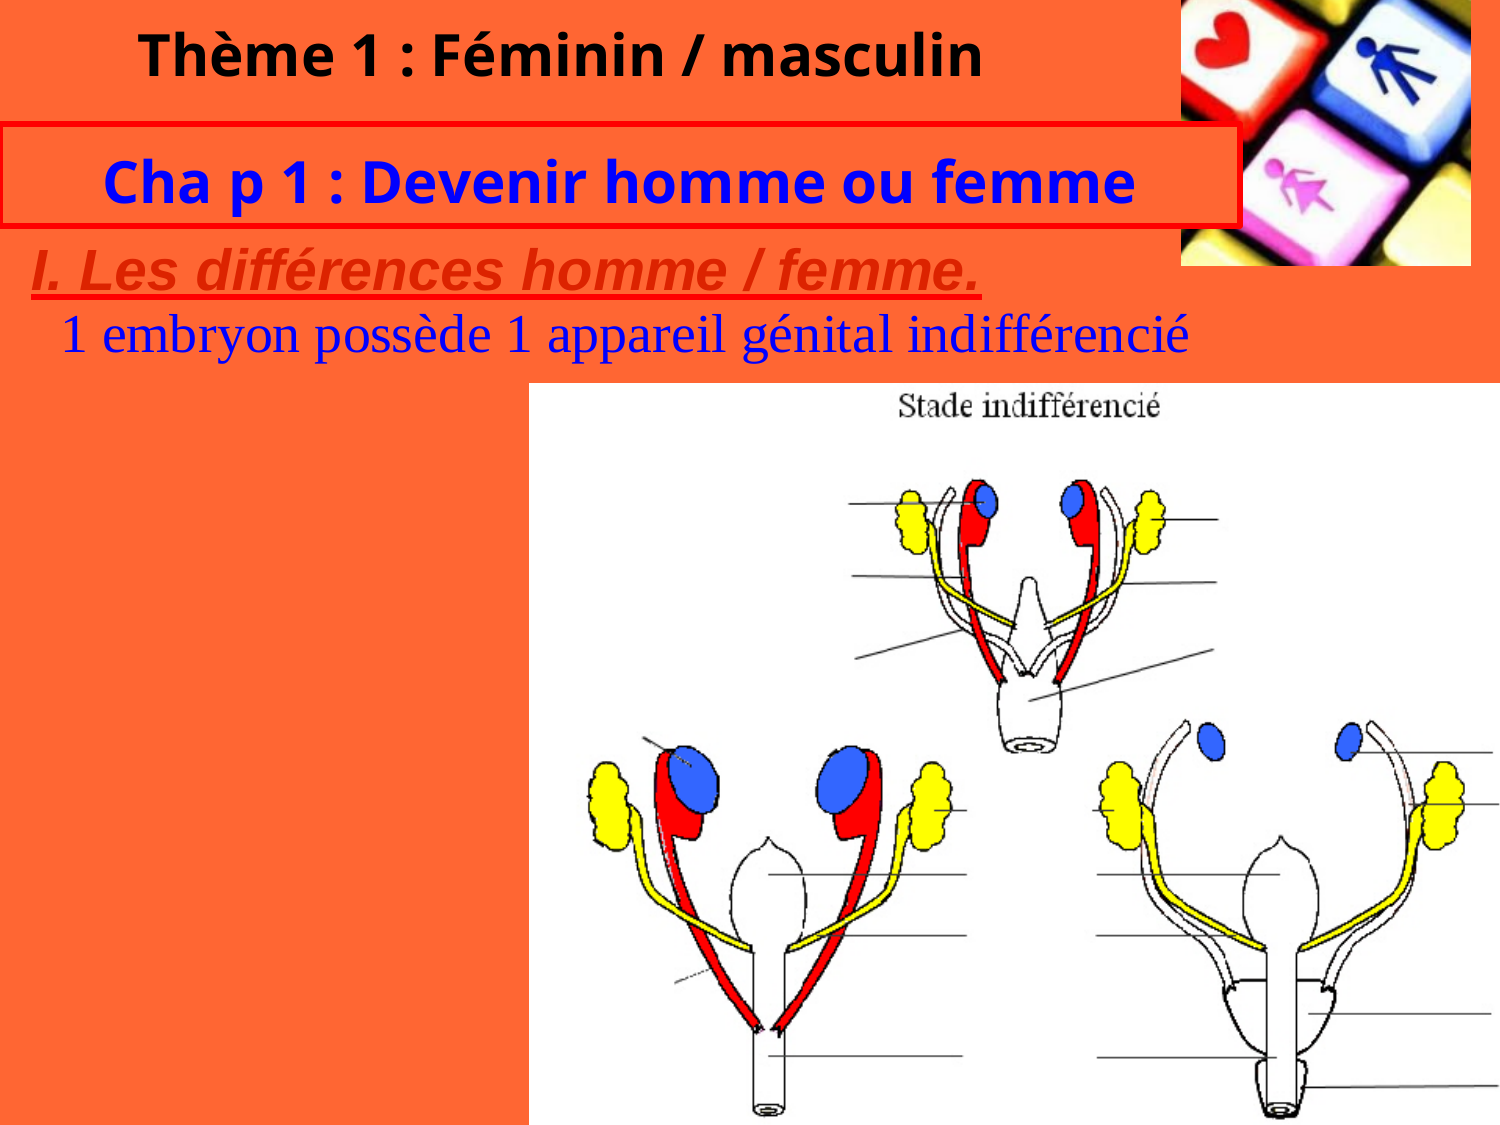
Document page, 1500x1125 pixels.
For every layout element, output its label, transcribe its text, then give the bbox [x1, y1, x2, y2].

text_box Thème 1 : Féminin / masculin [0, 0, 1122, 96]
picture [529, 383, 1500, 1125]
chart [29, 236, 1500, 387]
picture [1181, 0, 1471, 266]
text_box Cha p 1 : Devenir homme ou femme [0, 124, 1241, 226]
